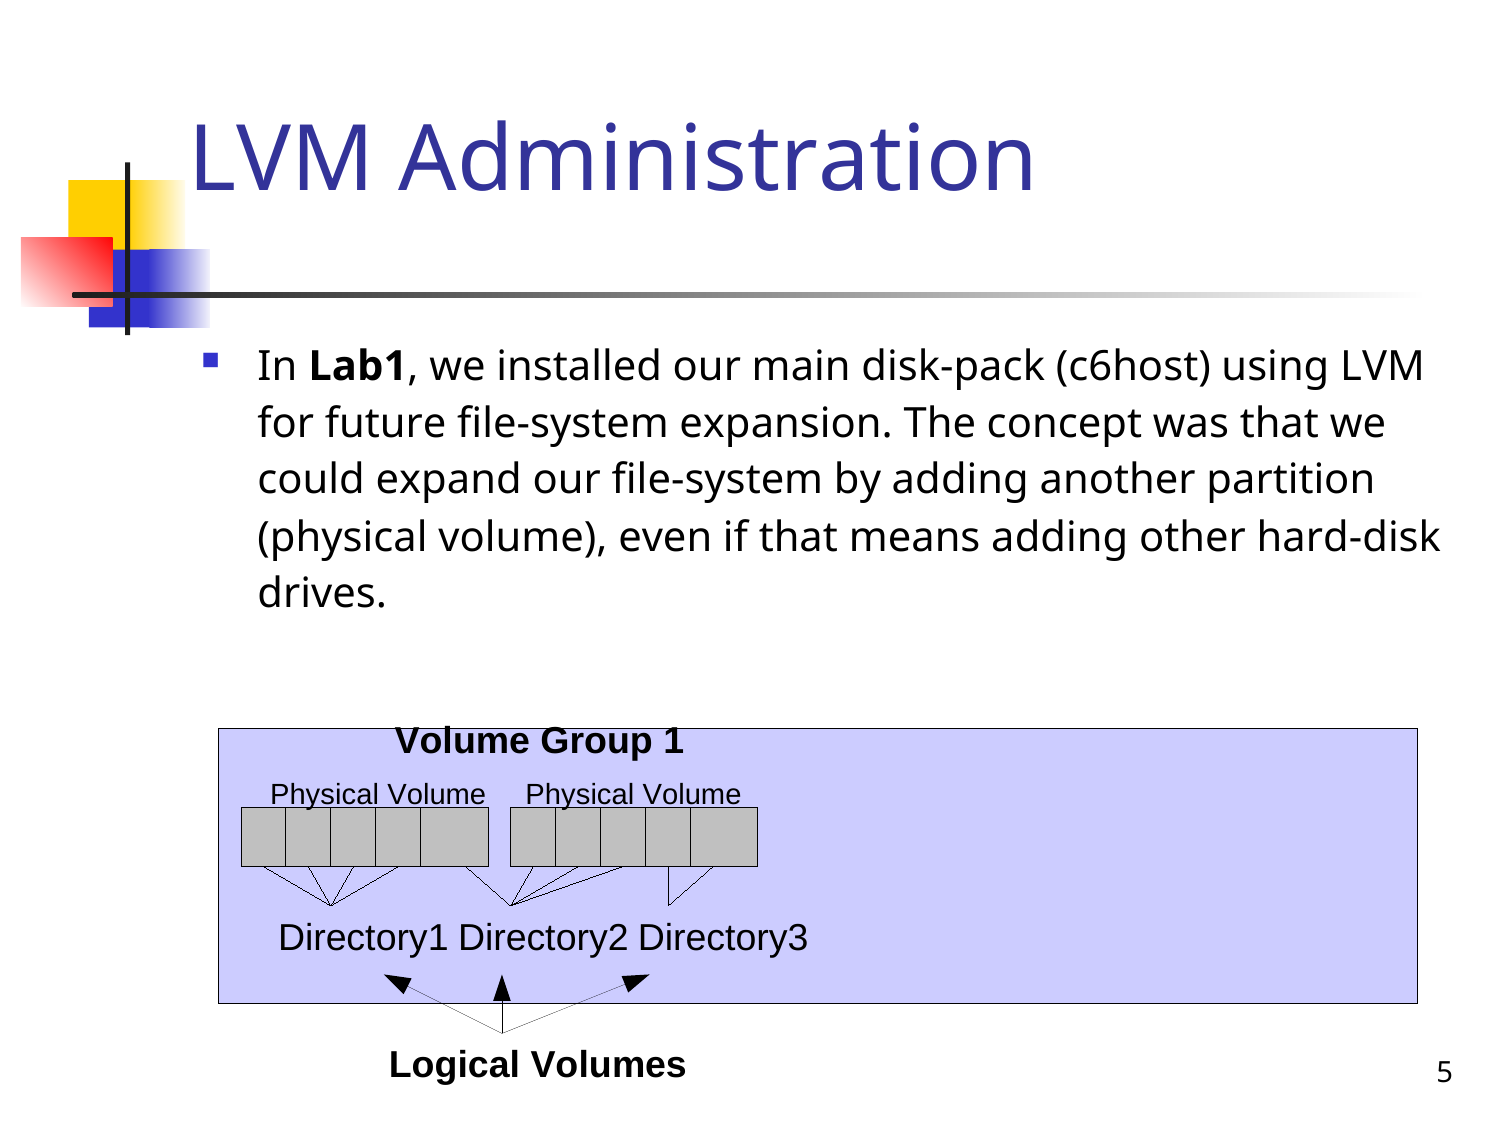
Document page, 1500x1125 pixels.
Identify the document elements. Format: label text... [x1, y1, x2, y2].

text_box [218, 728, 1418, 1004]
title LVM Administration [188, 42, 1468, 268]
text_box Physical Volume [510, 767, 757, 818]
text_box Physical Volume [255, 767, 502, 818]
text_box Directory1 [263, 905, 443, 966]
text_box Directory3 [623, 905, 824, 966]
text_box Volume Group 1 [379, 708, 700, 769]
list In Lab1, we installed our main disk-pack (c6host) using LVM for future file-system expansion. The concept was that we could expand our file-system by adding another partition (physical volume), even if that means adding other hard-disk drives. [201, 335, 1477, 1063]
text_box Directory2 [443, 905, 623, 966]
text_box Logical Volumes [373, 1032, 702, 1093]
